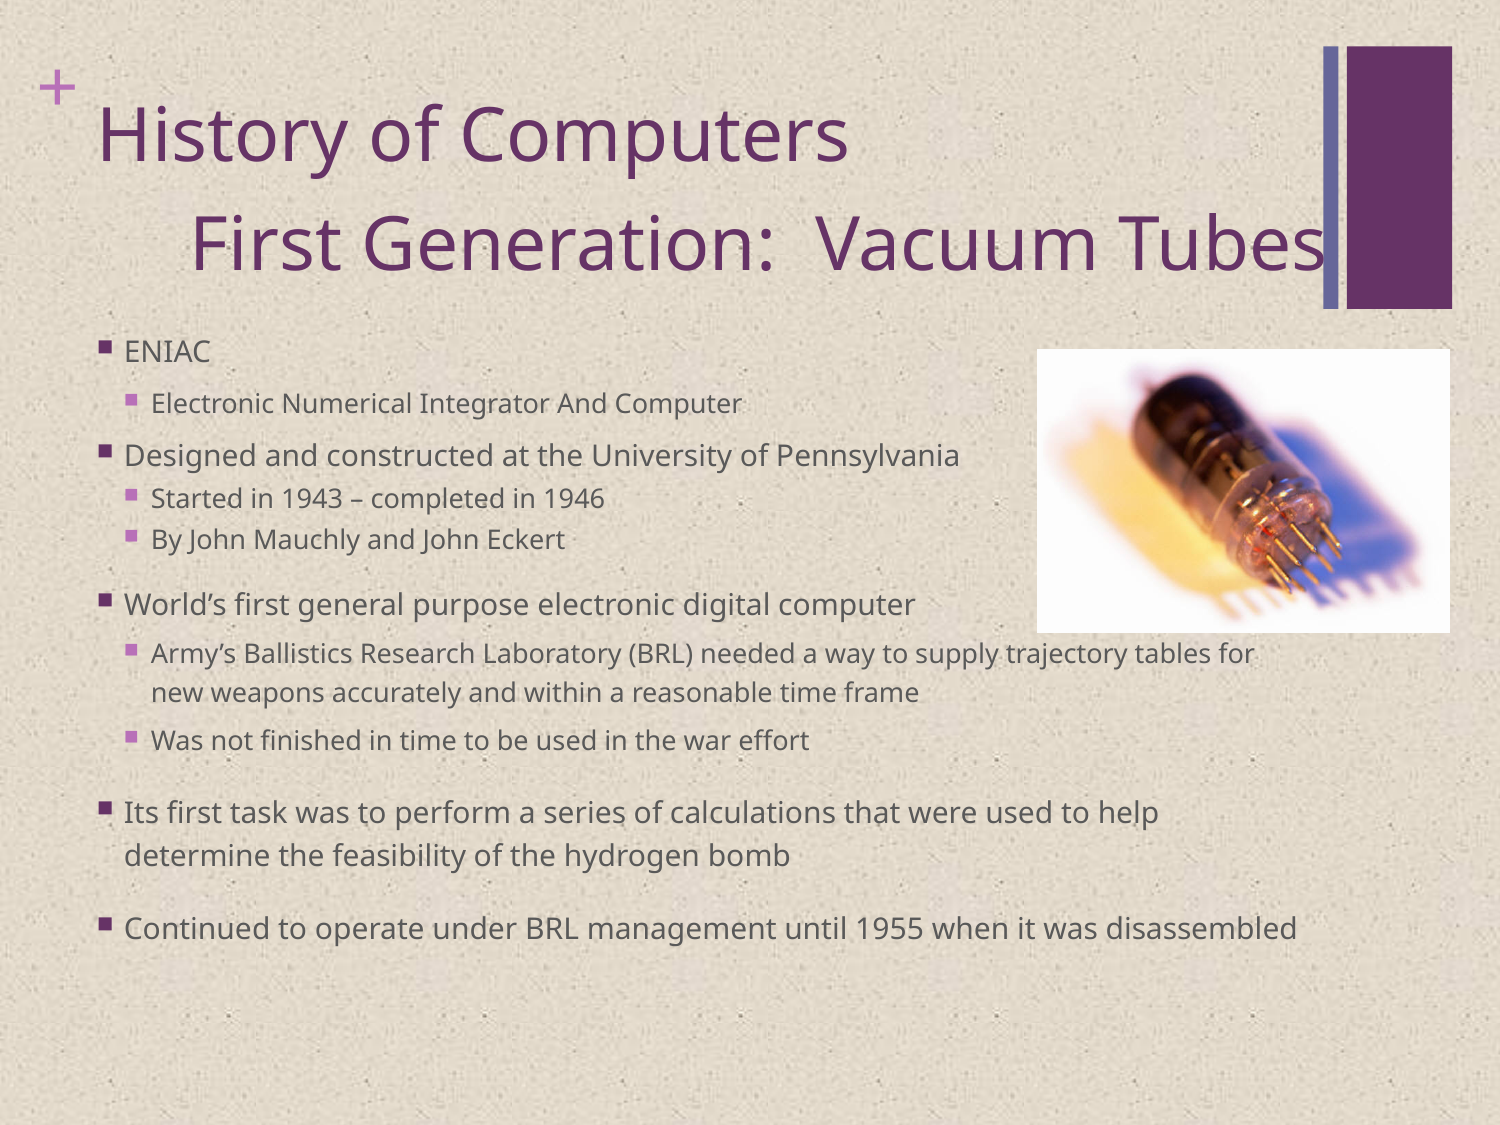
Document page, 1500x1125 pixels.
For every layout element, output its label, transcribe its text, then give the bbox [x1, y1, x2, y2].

title History of Computers [81, 79, 1322, 263]
list First Generation: Vacuum Tubes [174, 187, 1347, 315]
list ENIAC Electronic Numerical Integrator And Computer Designed and constructed at the University of Pennsylvania Started in 1943 – completed in 1946 By John Mauchly and John Eckert World’s first general purpose electronic digital computer Army’s Ballistics Research Laboratory (BRL) needed a way to supply trajectory tables for new weapons accurately and within a reasonable time frame Was not finished in time to be used in the war effort Its first task was to perform a series of calculations that were used to help determine the feasibility of the hydrogen bomb Continued to operate under BRL management until 1955 when it was disassembled [81, 324, 1322, 1005]
picture [0, 0, 1500, 1125]
